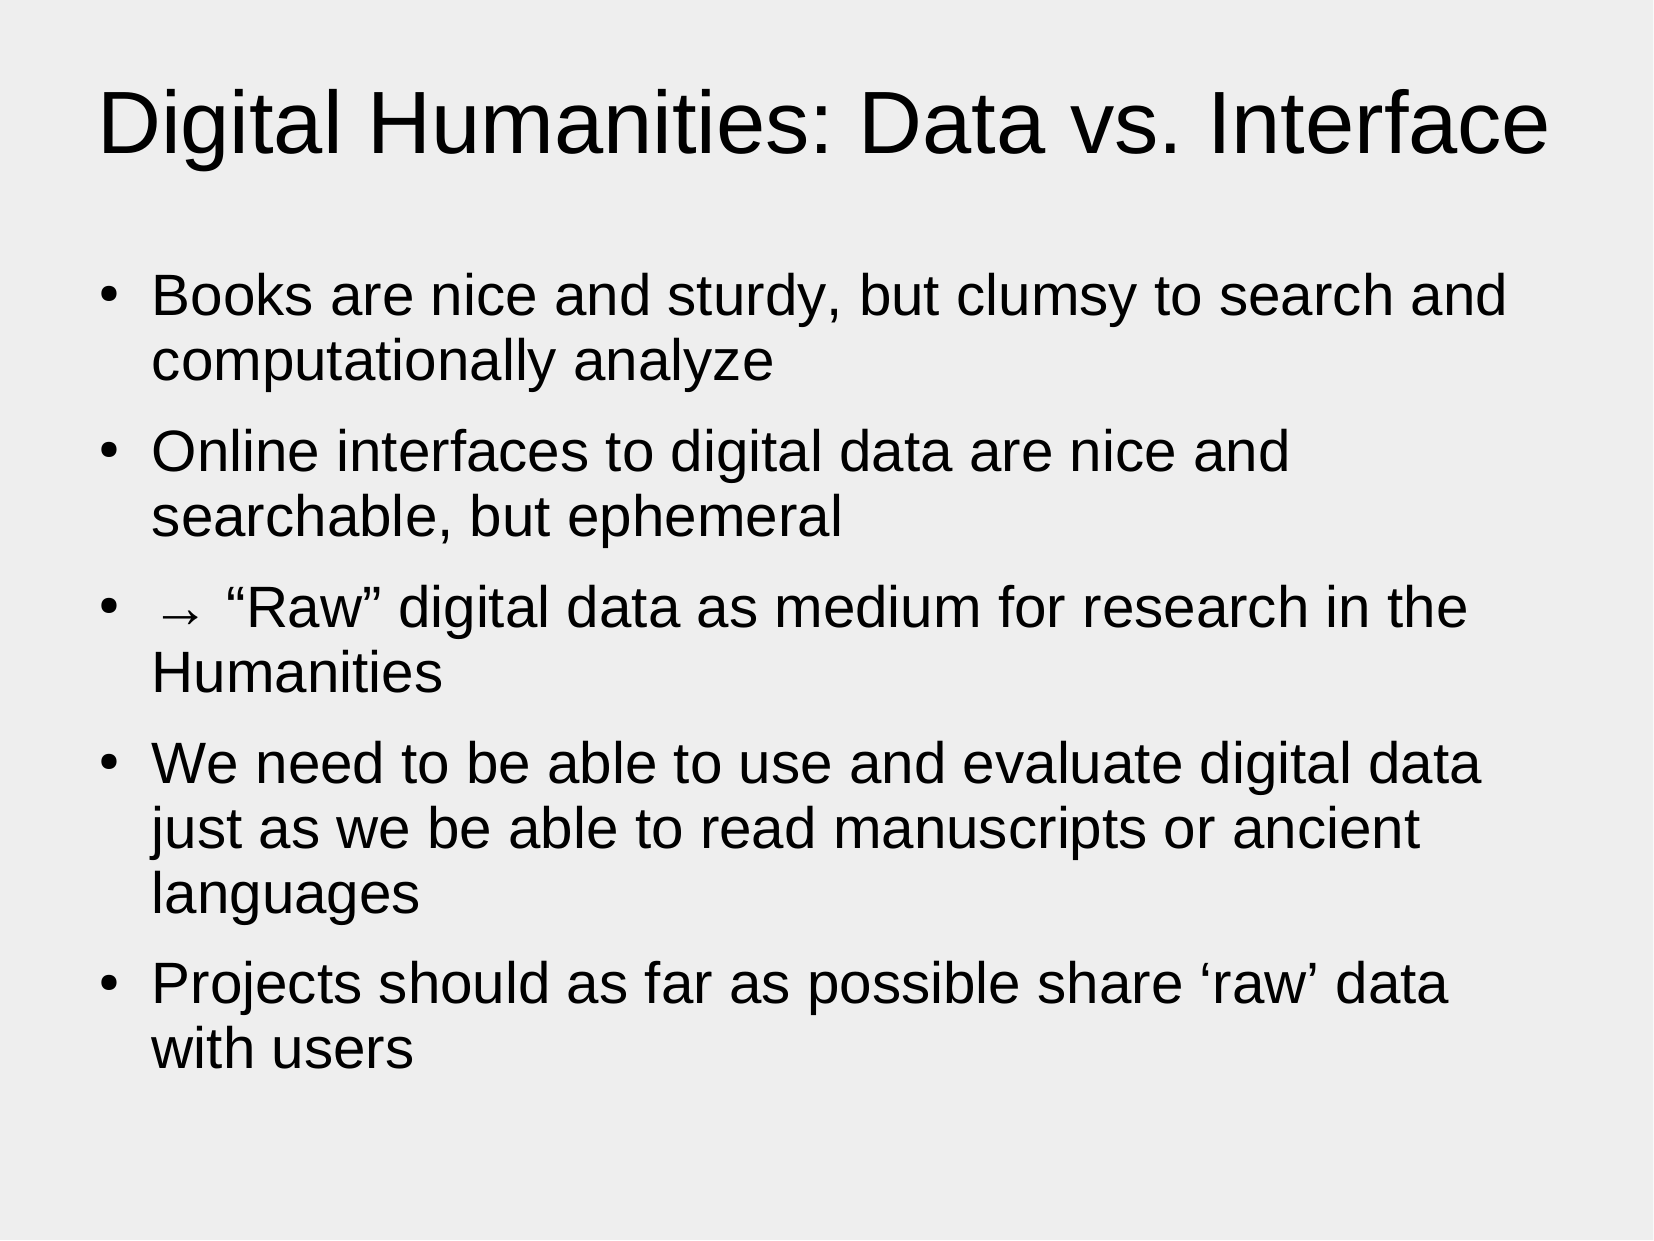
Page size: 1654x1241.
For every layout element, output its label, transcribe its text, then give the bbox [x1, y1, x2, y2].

title Digital Humanities: Data vs. Interface [81, 19, 1570, 227]
list Books are nice and sturdy, but clumsy to search and computationally analyze Online interfaces to digital data are nice and searchable, but ephemeral → “Raw” digital data as medium for research in the Humanities We need to be able to use and evaluate digital data just as we be able to read manuscripts or ancient languages Projects should as far as possible share ‘raw’ data with users [81, 263, 1570, 1204]
